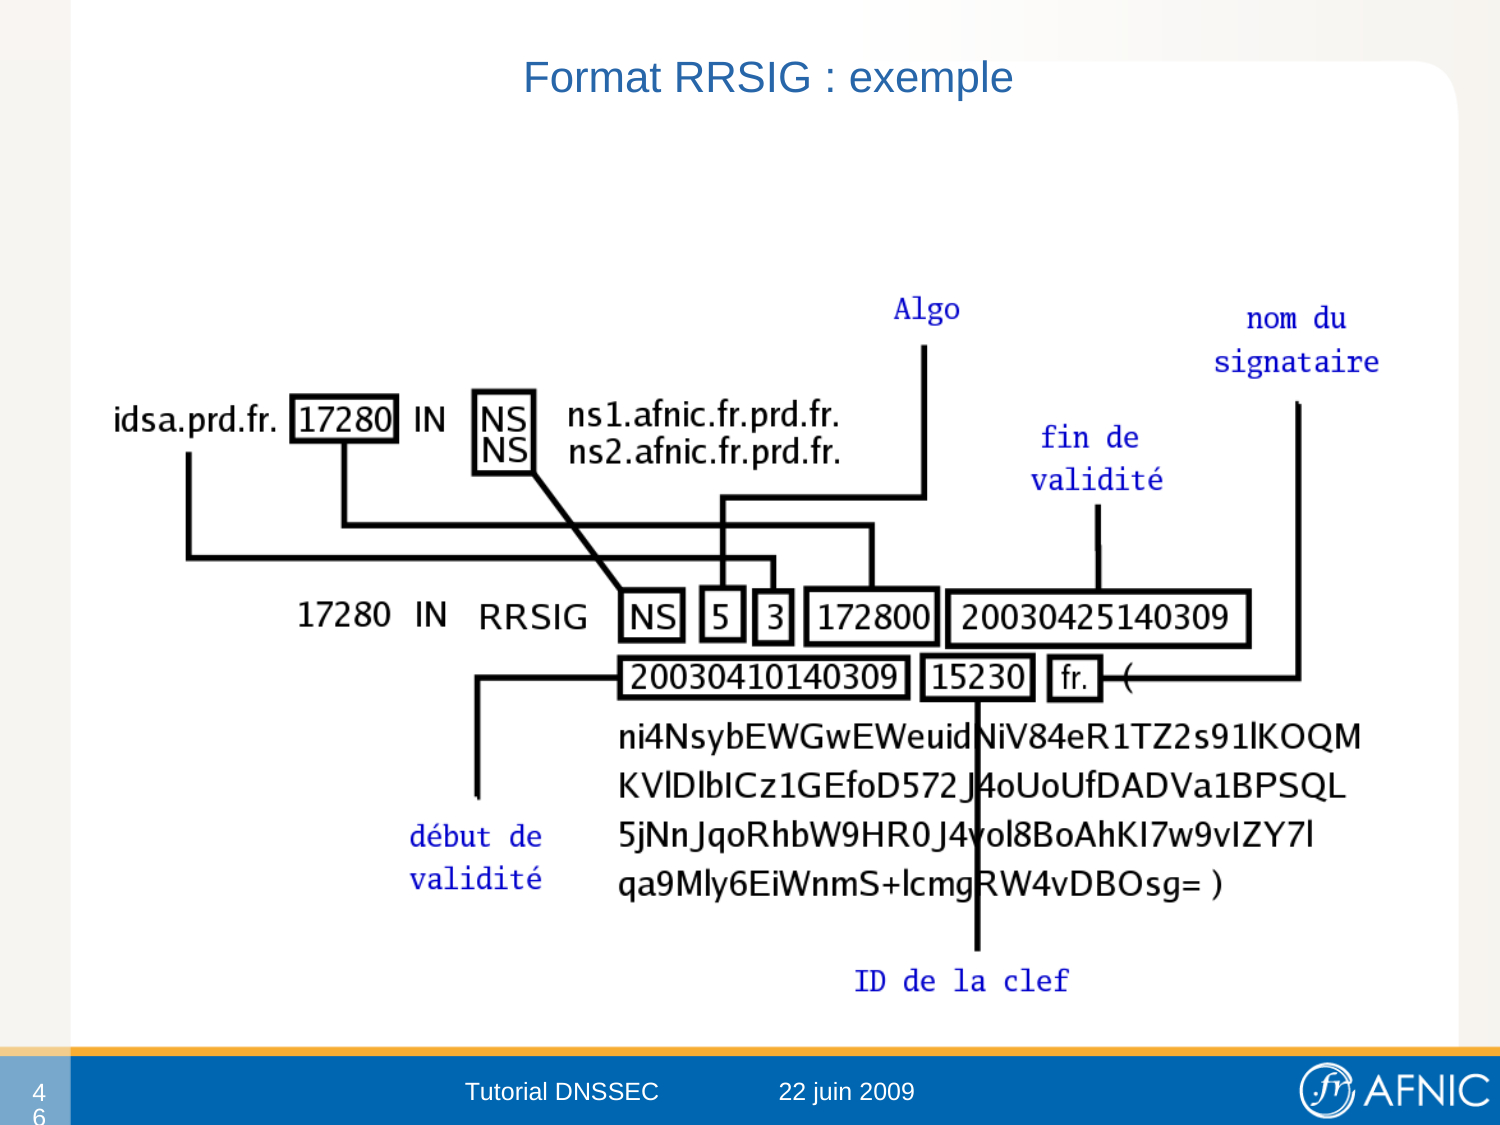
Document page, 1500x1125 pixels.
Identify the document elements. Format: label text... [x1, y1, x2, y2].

title Format RRSIG : exemple [112, 12, 1426, 138]
picture [0, 0, 1500, 1125]
picture [36, 1117, 43, 1124]
